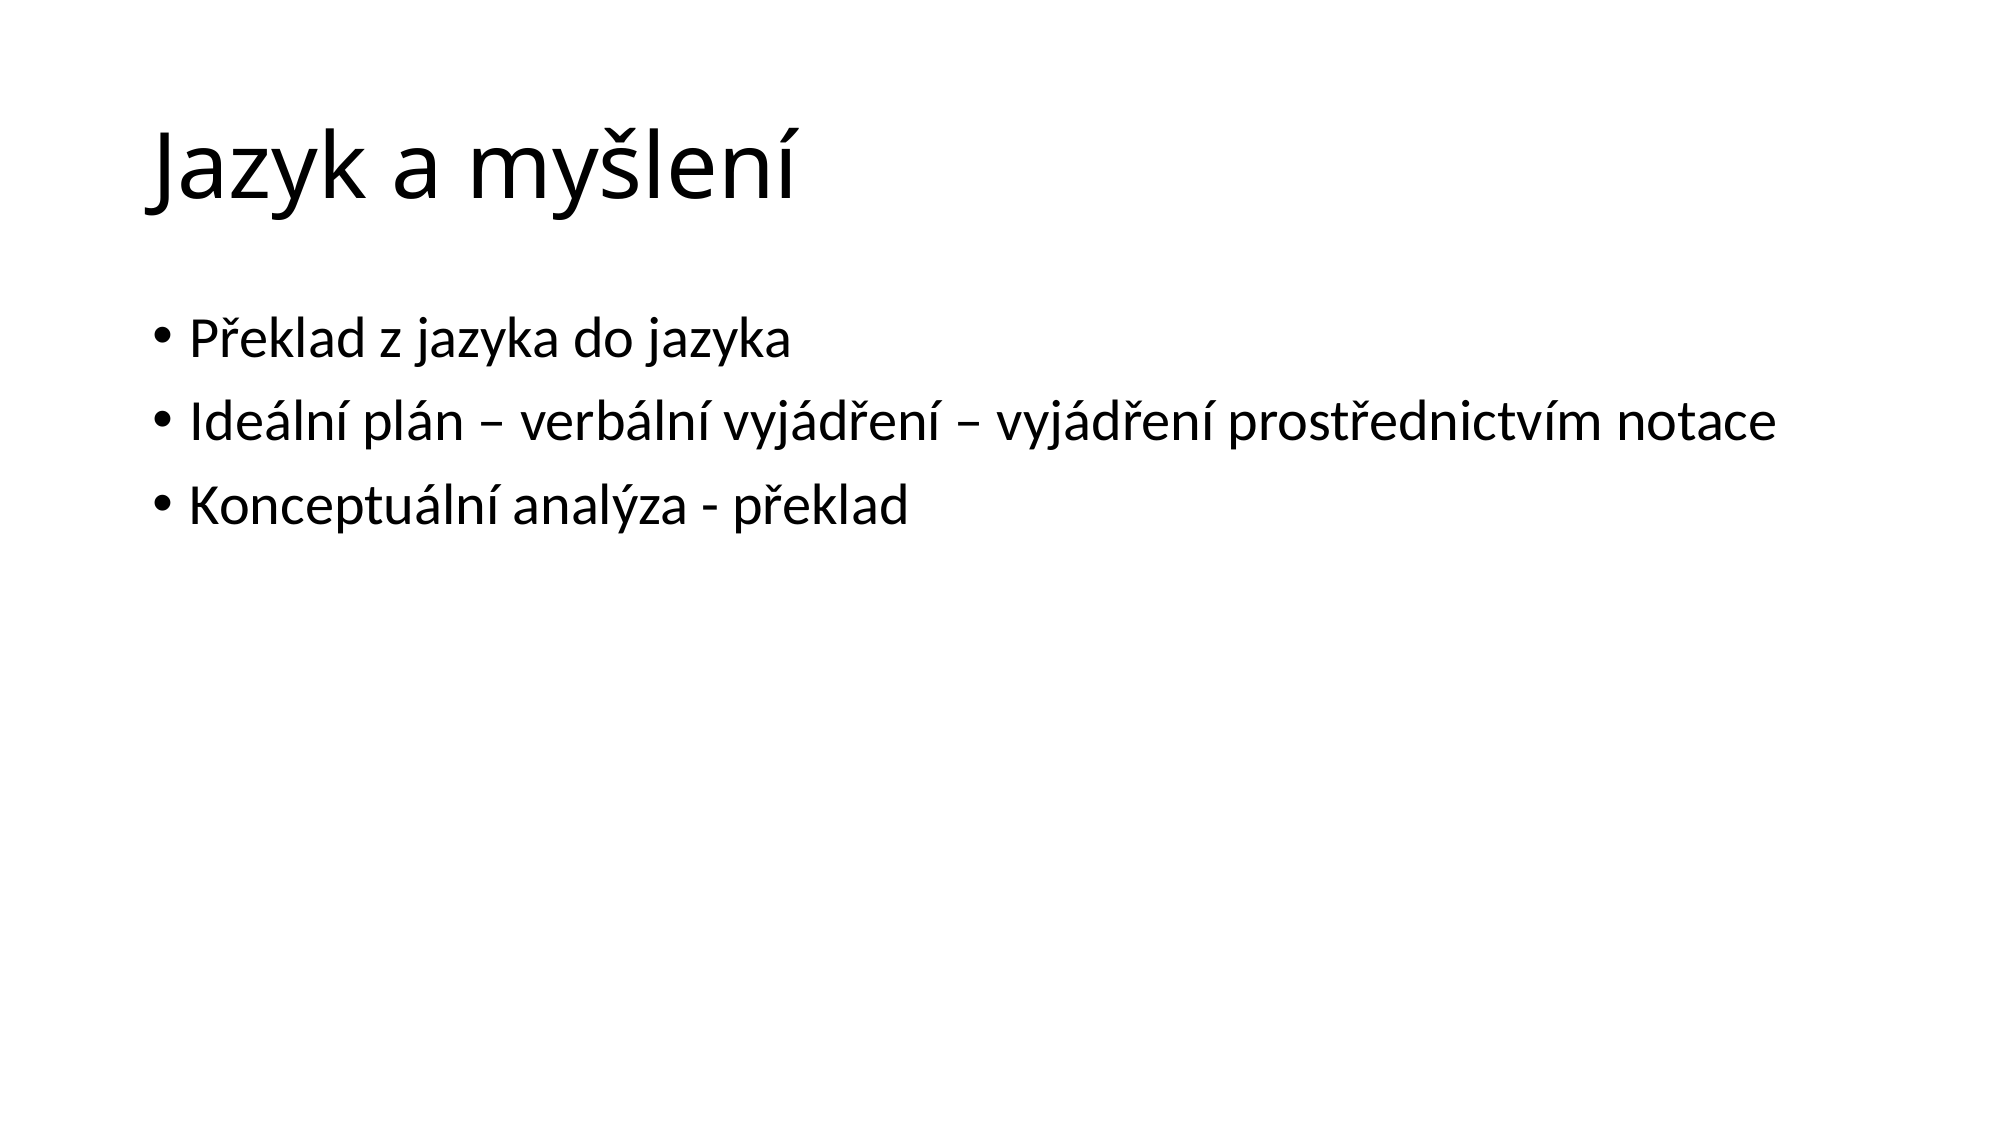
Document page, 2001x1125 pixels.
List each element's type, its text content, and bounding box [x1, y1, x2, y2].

title Jazyk a myšlení [137, 59, 1863, 278]
list Překlad z jazyka do jazyka Ideální plán – verbální vyjádření – vyjádření prostřednictvím notace Konceptuální analýza - překlad [137, 299, 1863, 1014]
